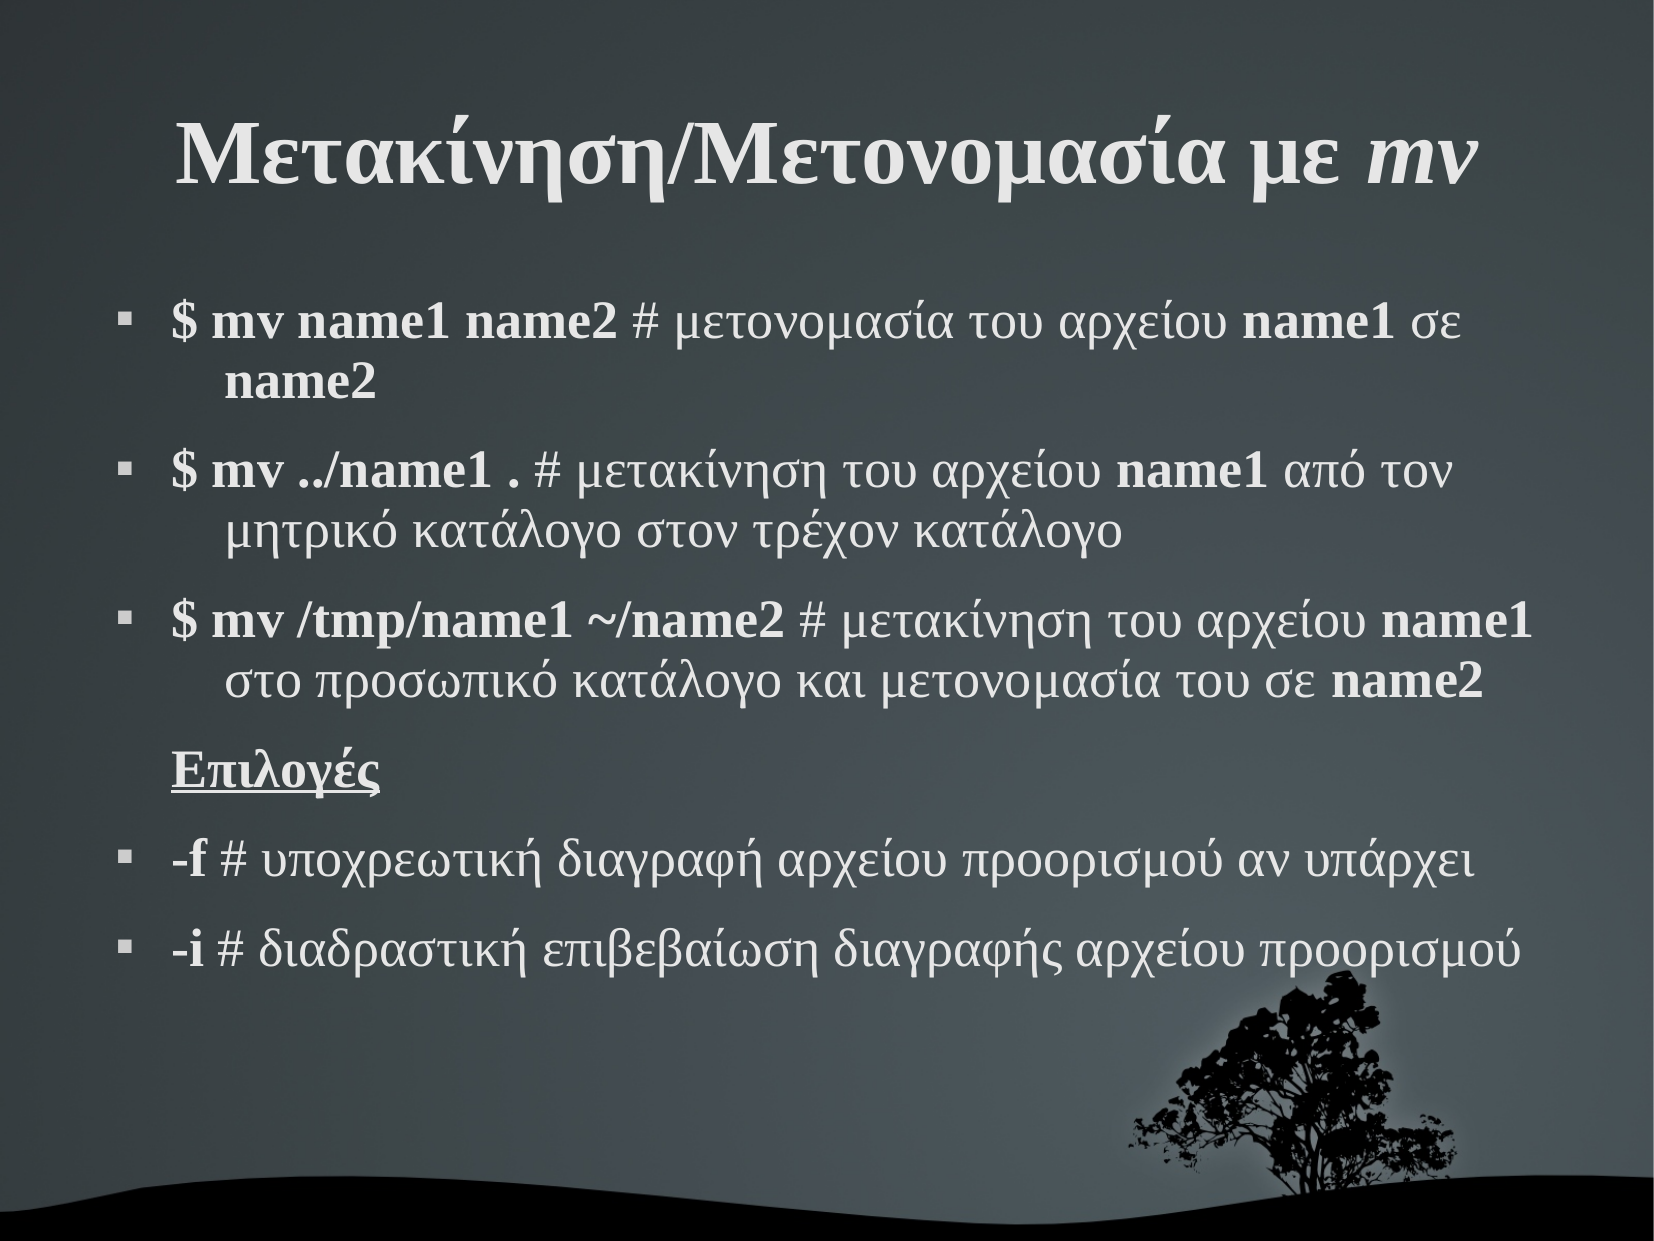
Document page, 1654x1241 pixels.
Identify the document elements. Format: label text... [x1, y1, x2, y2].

list $ mv name1 name2 # μετονομασία του αρχείου name1 σε name2 $ mv ../name1 . # μετακίνηση του αρχείου name1 από τον μητρικό κατάλογο στον τρέχον κατάλογο $ mv /tmp/name1 ~/name2 # μετακίνηση του αρχείου name1 στο προσωπικό κατάλογο και μετονομασία του σε name2 Επιλογές -f # υποχρεωτική διαγραφή αρχείου προορισμού αν υπάρχει -i # διαδραστική επιβεβαίωση διαγραφής αρχείου προορισμού [82, 290, 1571, 1109]
title Μετακίνηση/Μετονομασία με mv [82, 49, 1571, 257]
picture [0, 0, 1654, 1241]
